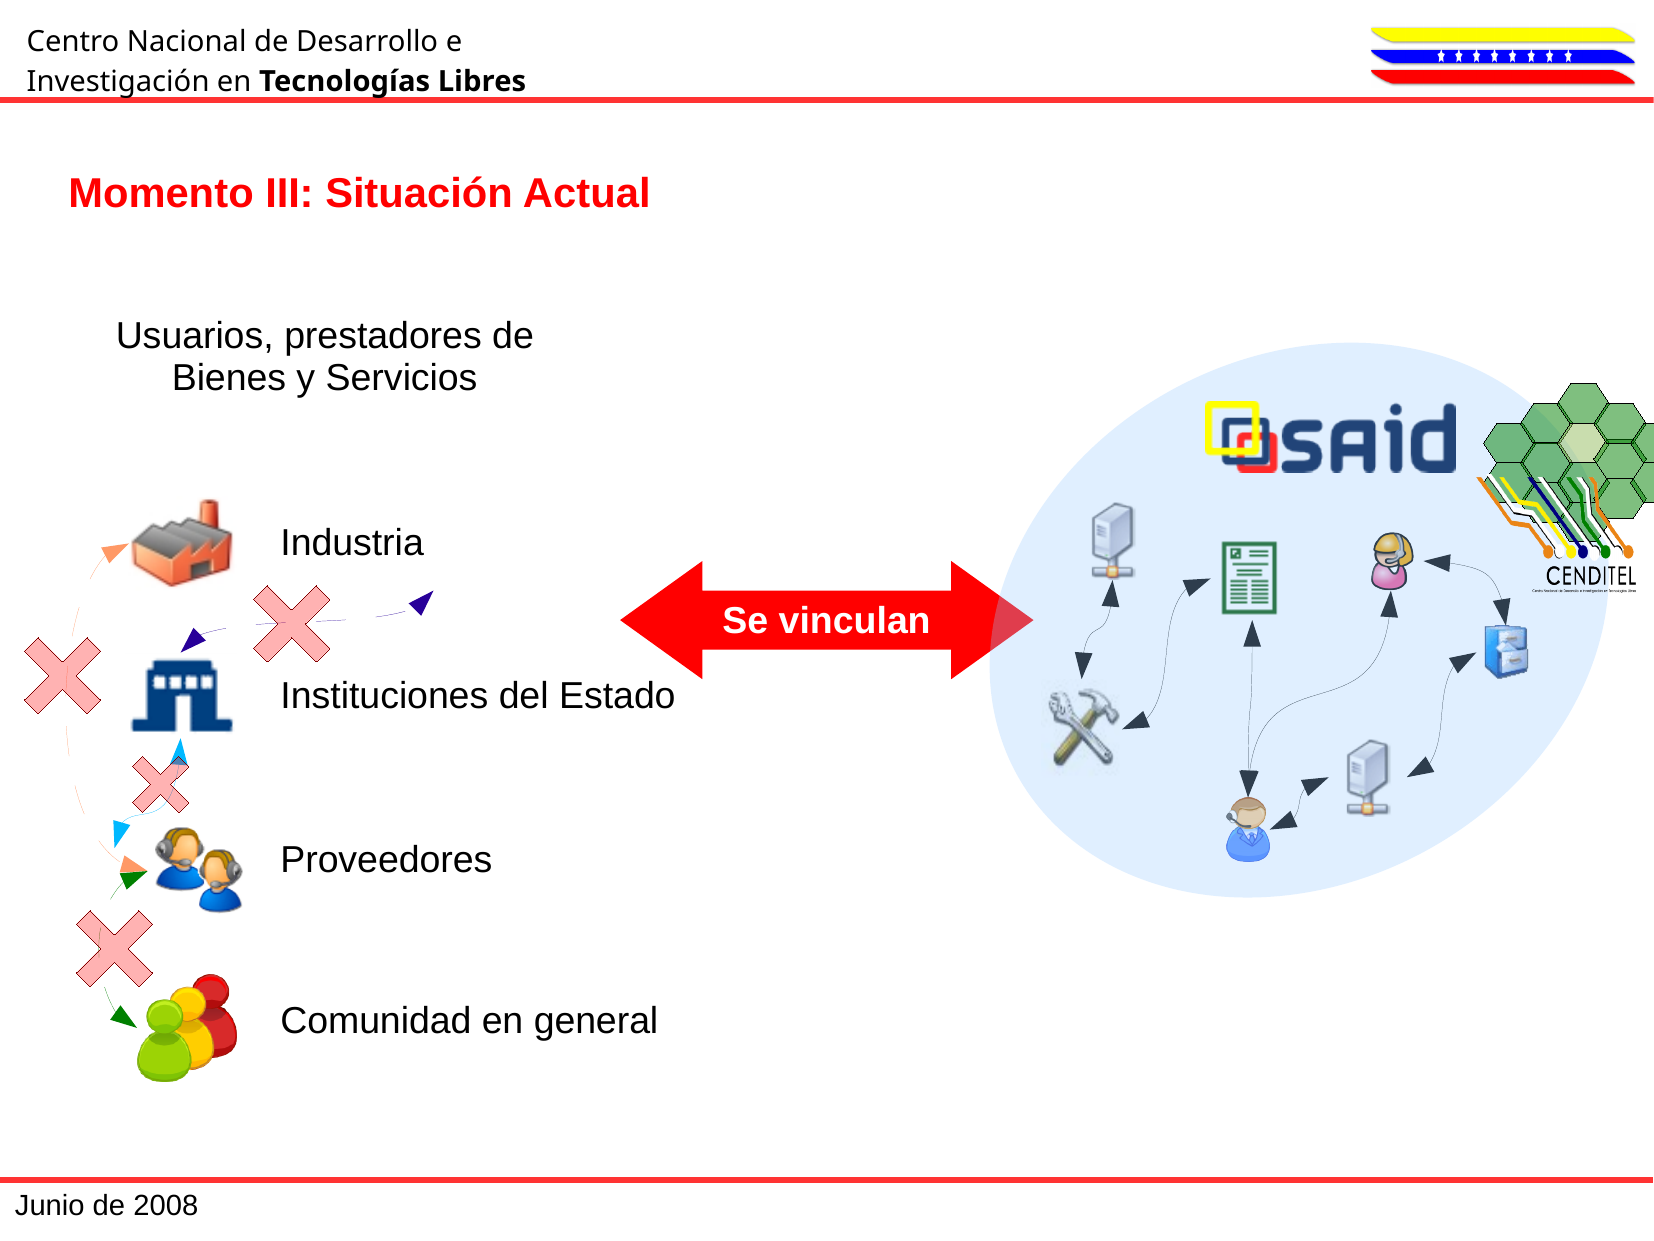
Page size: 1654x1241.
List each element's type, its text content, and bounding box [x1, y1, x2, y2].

picture [1370, 23, 1636, 88]
picture [128, 496, 237, 591]
text_box Comunidad en general [265, 992, 680, 1063]
text_box Usuarios, prestadores de Bienes y Servicios [88, 307, 562, 434]
picture [147, 826, 250, 916]
text_box Momento III: Situación Actual [53, 162, 667, 241]
text_box [989, 342, 1654, 898]
picture [125, 652, 237, 739]
text_box Se vinculan [620, 561, 999, 680]
picture [1205, 401, 1456, 473]
text_box [24, 637, 101, 714]
picture [1476, 474, 1636, 594]
picture [137, 974, 237, 1082]
text_box Industria [265, 514, 739, 585]
text_box [253, 585, 330, 662]
text_box Proveedores [265, 830, 591, 902]
picture [122, 801, 167, 822]
text_box [76, 910, 153, 987]
text_box [132, 756, 189, 813]
text_box Instituciones del Estado [265, 667, 739, 739]
